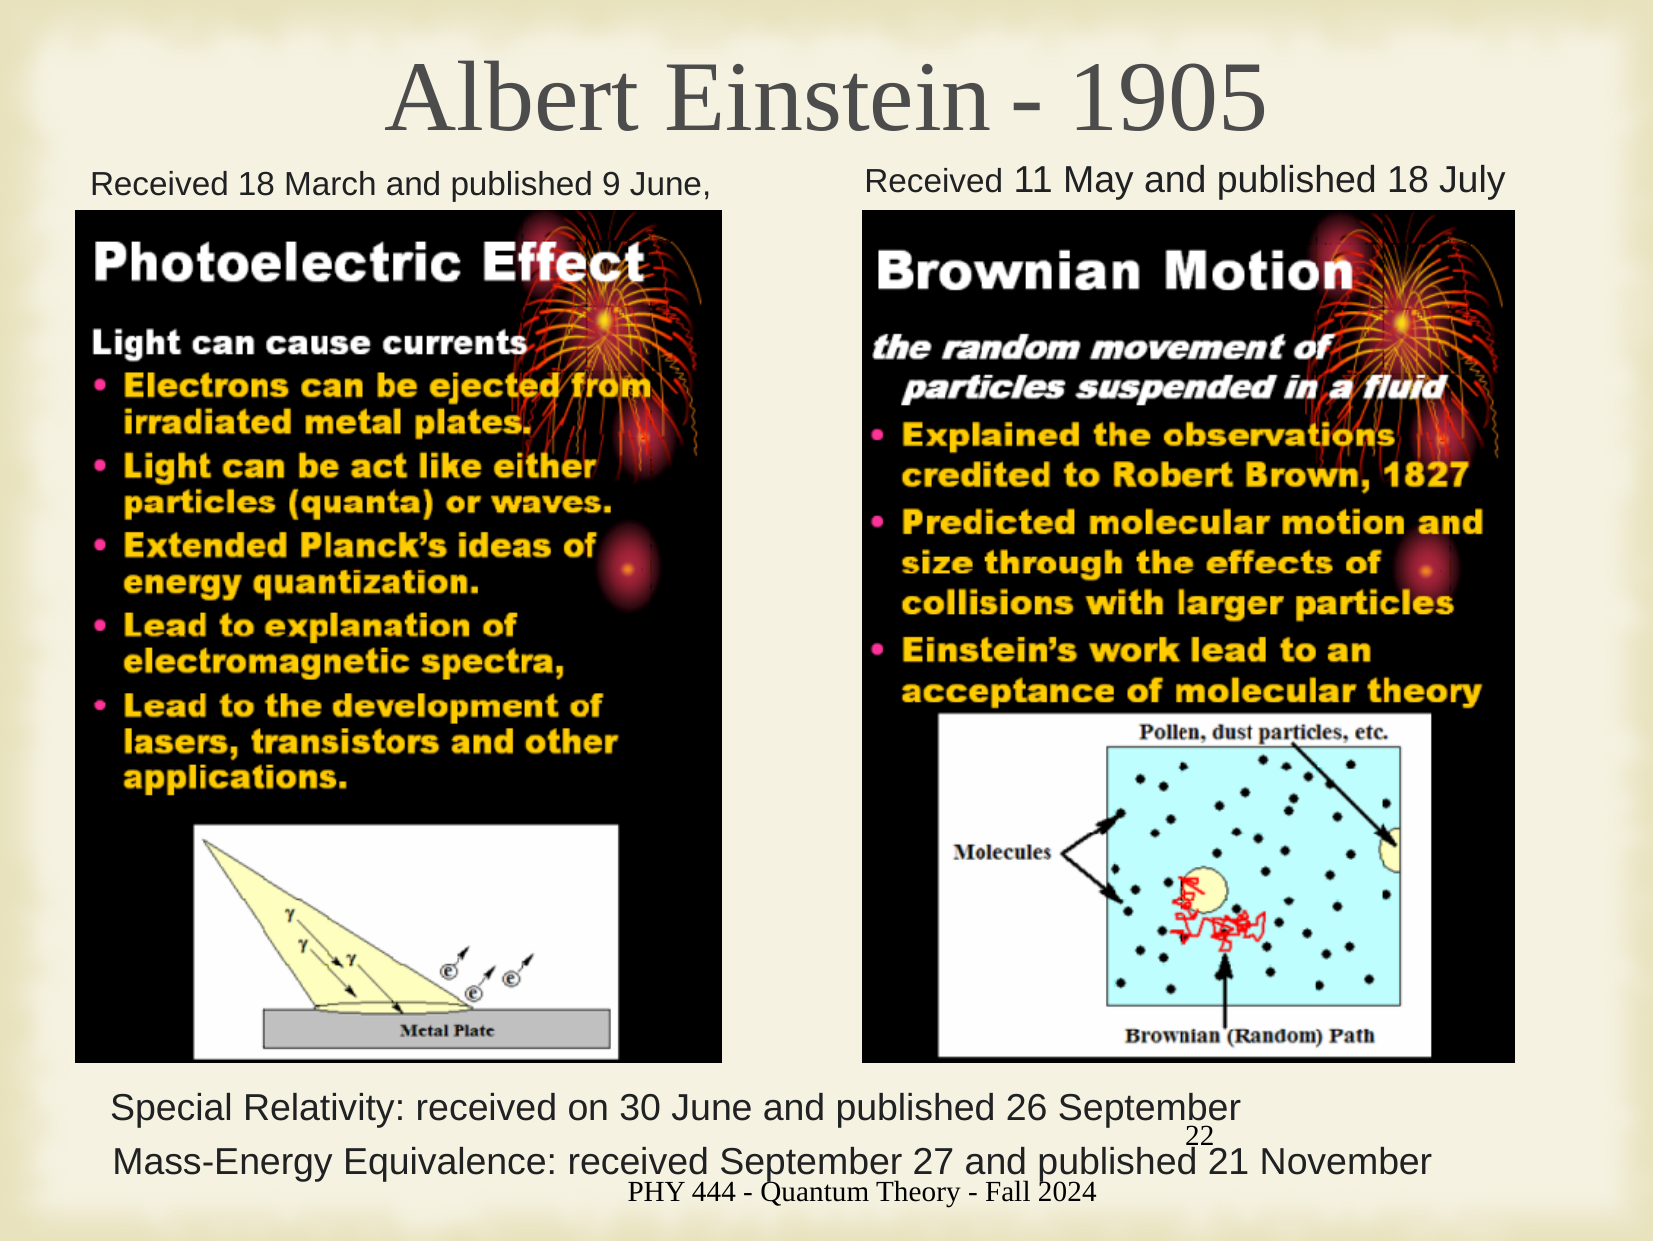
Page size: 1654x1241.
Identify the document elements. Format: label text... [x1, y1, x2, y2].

title Albert Einstein - 1905 [82, 30, 1571, 152]
text_box Special Relativity: received on 30 June and published 26 September [95, 1075, 1322, 1137]
text_box PHY 444 - Quantum Theory - Fall 2024 [412, 1190, 1313, 1241]
text_box Received 11 May and published 18 July [849, 147, 1547, 209]
text_box [1313, 1115, 1571, 1202]
text_box Mass-Energy Equivalence: received September 27 and published 21 November [97, 1129, 1473, 1190]
text_box Received 18 March and published 9 June, [75, 154, 814, 211]
picture [862, 210, 1515, 1063]
picture [75, 211, 722, 1063]
